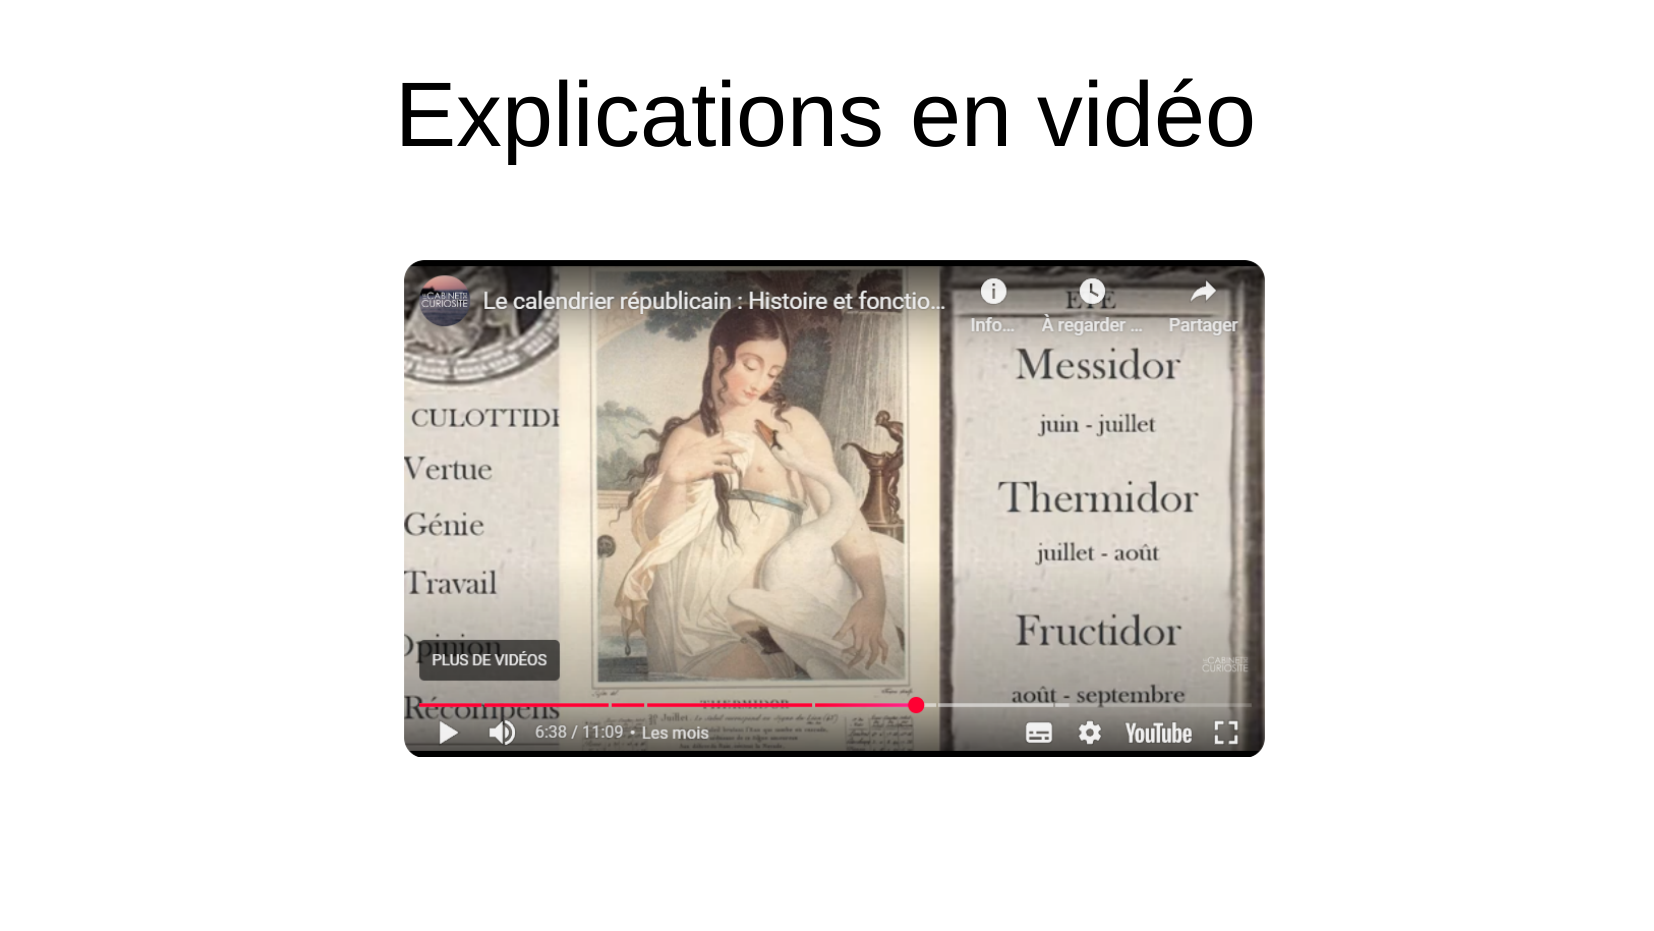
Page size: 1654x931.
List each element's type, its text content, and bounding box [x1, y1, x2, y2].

title Explications en vidéo [82, 37, 1571, 193]
picture [399, 256, 1270, 758]
